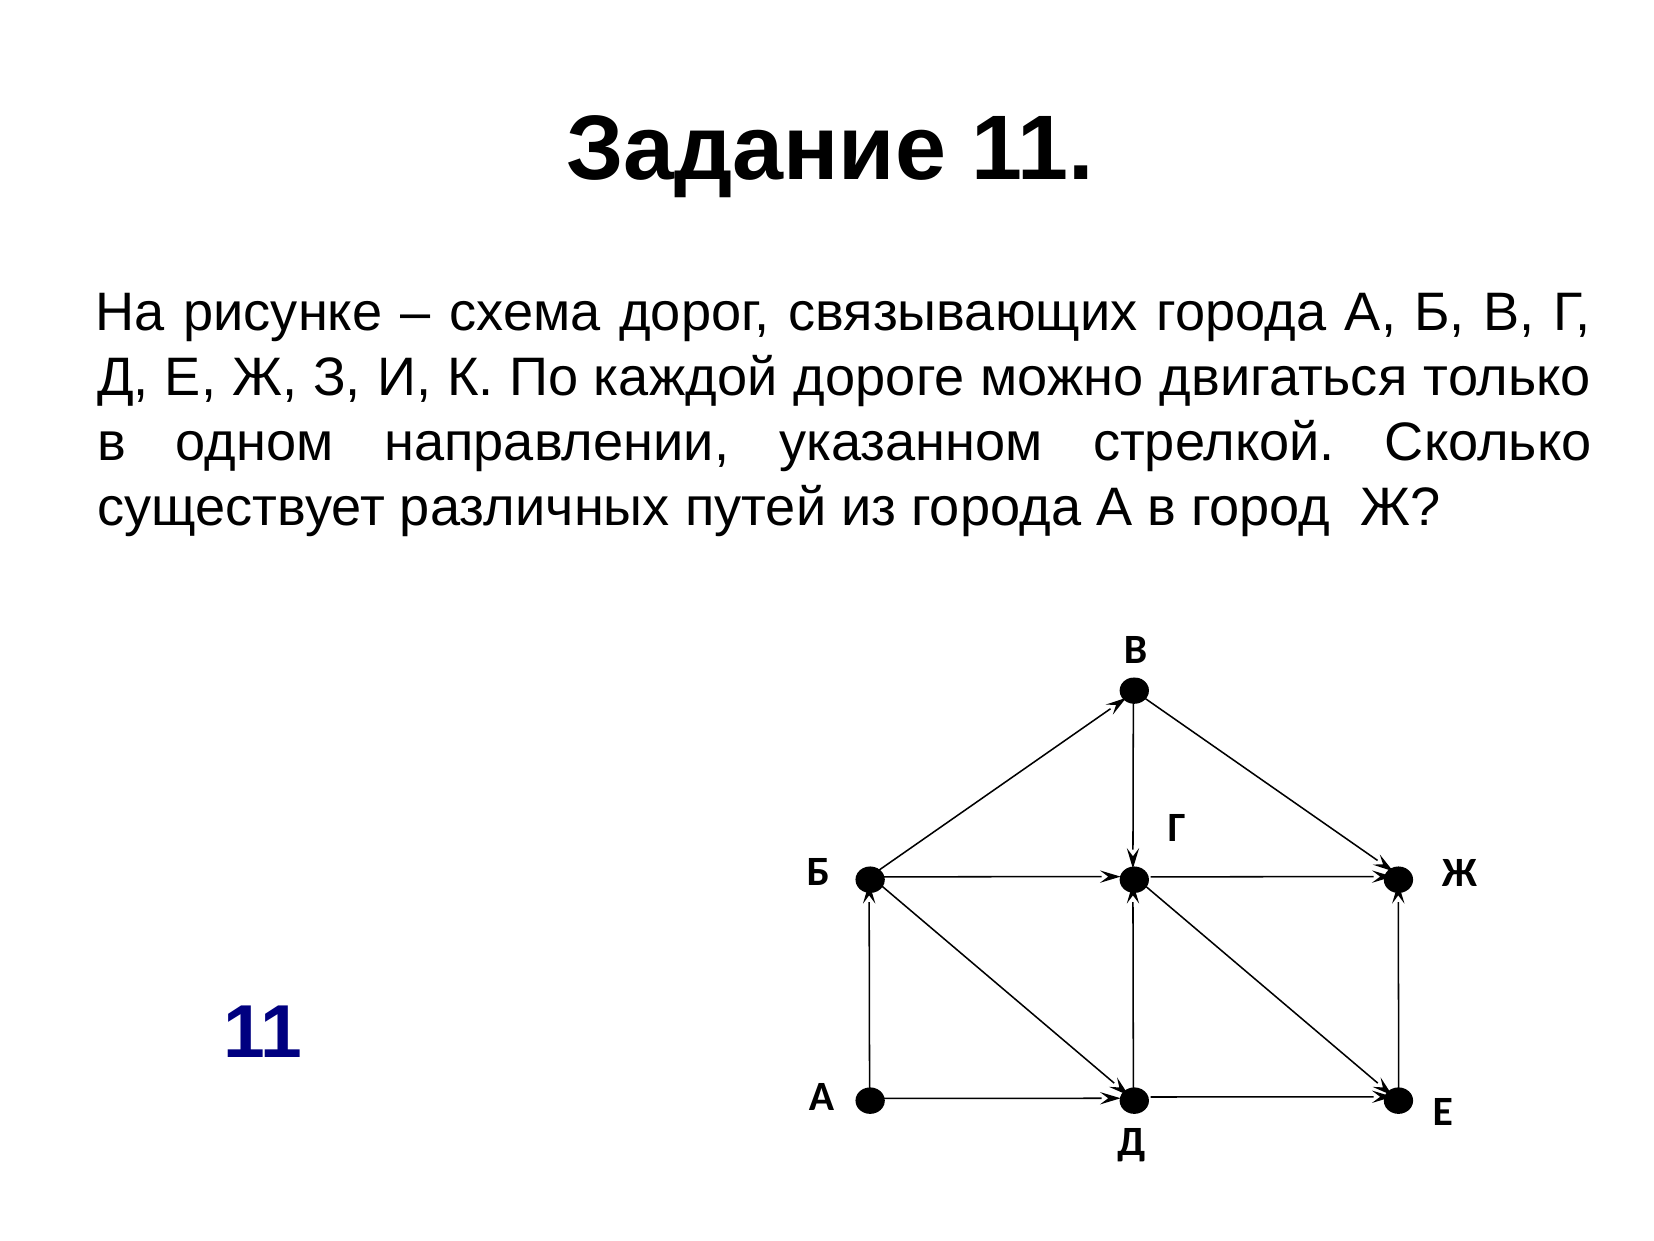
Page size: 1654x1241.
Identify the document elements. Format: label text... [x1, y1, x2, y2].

list На рисунке – схема дорог, связывающих города А, Б, В, Г, Д, Е, Ж, З, И, К. По каждой дороге можно двигаться только в одном направлении, указанном стрелкой. Сколько существует различных путей из города А в город Ж? 11 [58, 268, 1609, 1194]
text_box Ж [1431, 849, 1488, 901]
text_box Г [1148, 804, 1205, 856]
text_box [1119, 678, 1149, 704]
text_box [1119, 866, 1149, 893]
text_box [1383, 1087, 1414, 1114]
text_box [1119, 1087, 1149, 1114]
text_box В [1107, 625, 1164, 678]
text_box А [793, 1073, 850, 1125]
text_box [1135, 693, 1145, 704]
title Задание 11. [82, 68, 1571, 268]
text_box Б [789, 847, 847, 900]
text_box Е [1414, 1087, 1472, 1140]
text_box [1383, 866, 1414, 893]
text_box [855, 1087, 885, 1114]
text_box [855, 866, 885, 893]
text_box Д [1102, 1117, 1160, 1170]
